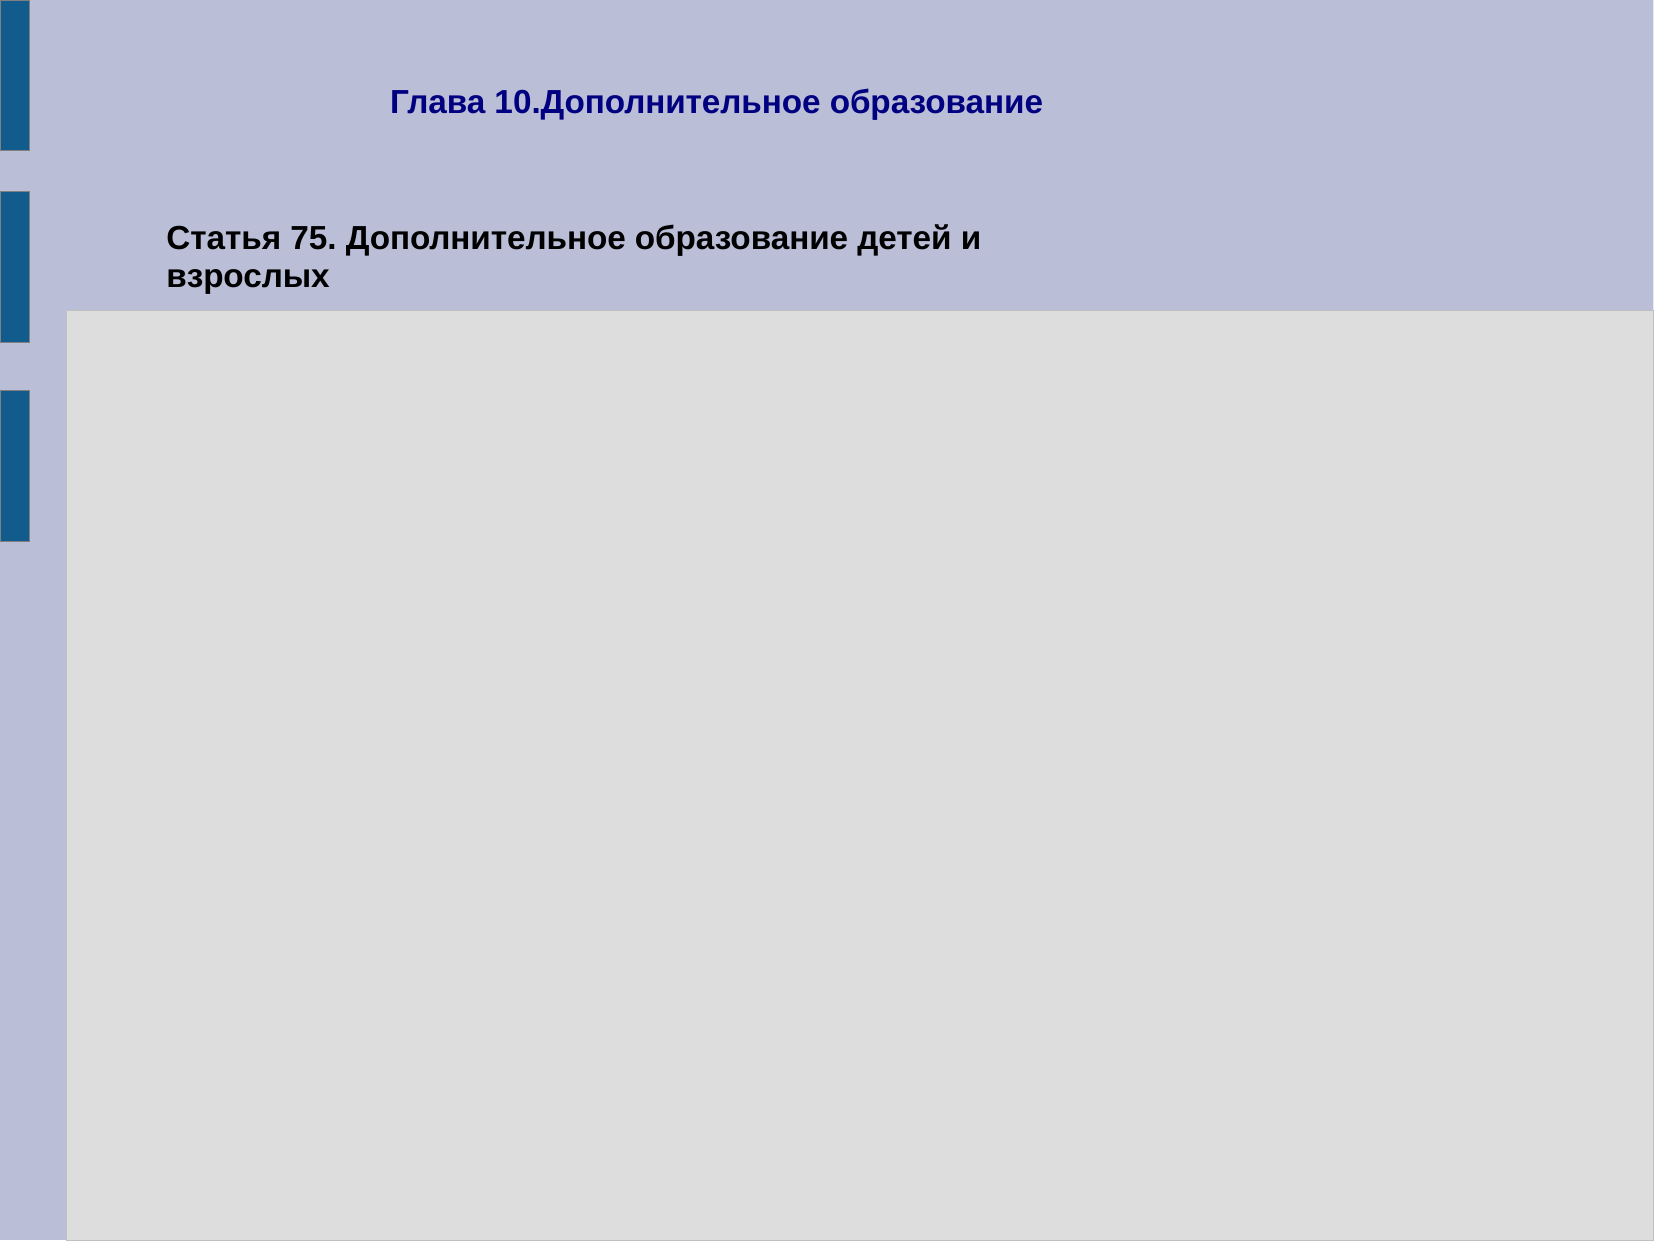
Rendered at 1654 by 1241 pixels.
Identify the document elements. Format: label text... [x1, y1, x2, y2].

text_box Глава 10.Дополнительное образование [366, 76, 1068, 178]
text_box Статья 75. Дополнительное образование детей и взрослых [151, 212, 1170, 314]
